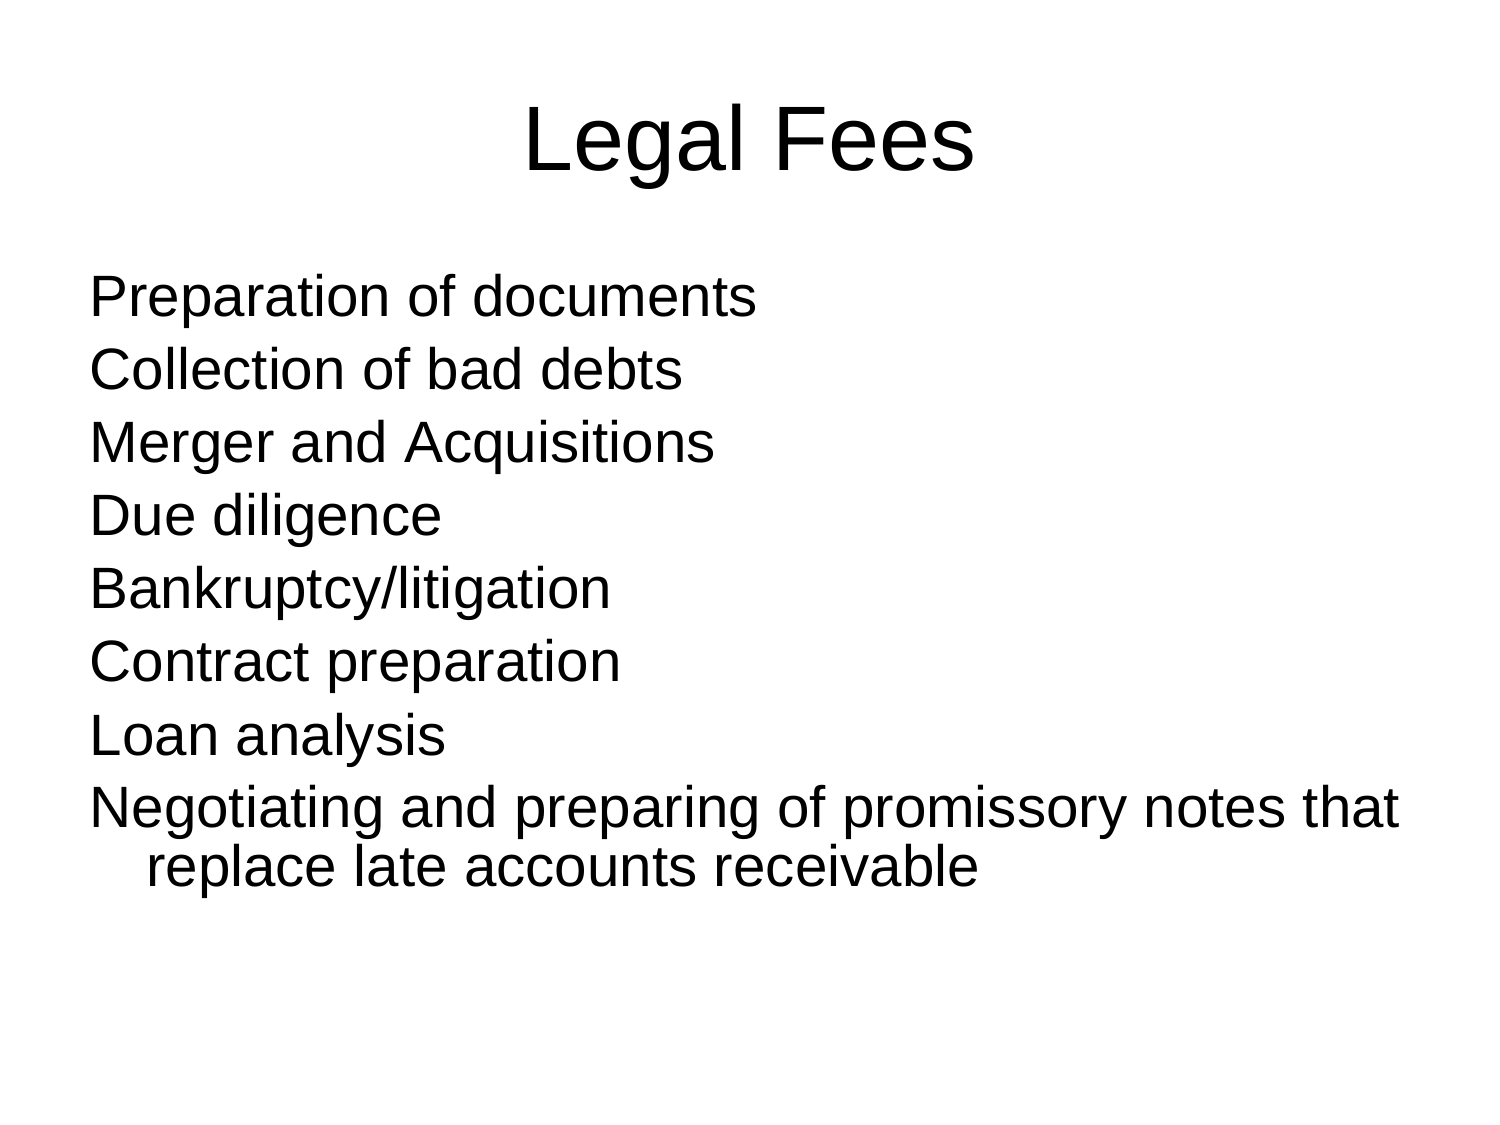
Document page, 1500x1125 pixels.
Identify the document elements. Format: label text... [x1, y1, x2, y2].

list Preparation of documents Collection of bad debts Merger and Acquisitions Due diligence Bankruptcy/litigation Contract preparation Loan analysis Negotiating and preparing of promissory notes that replace late accounts receivable [75, 262, 1426, 1006]
title Legal Fees [75, 45, 1426, 233]
